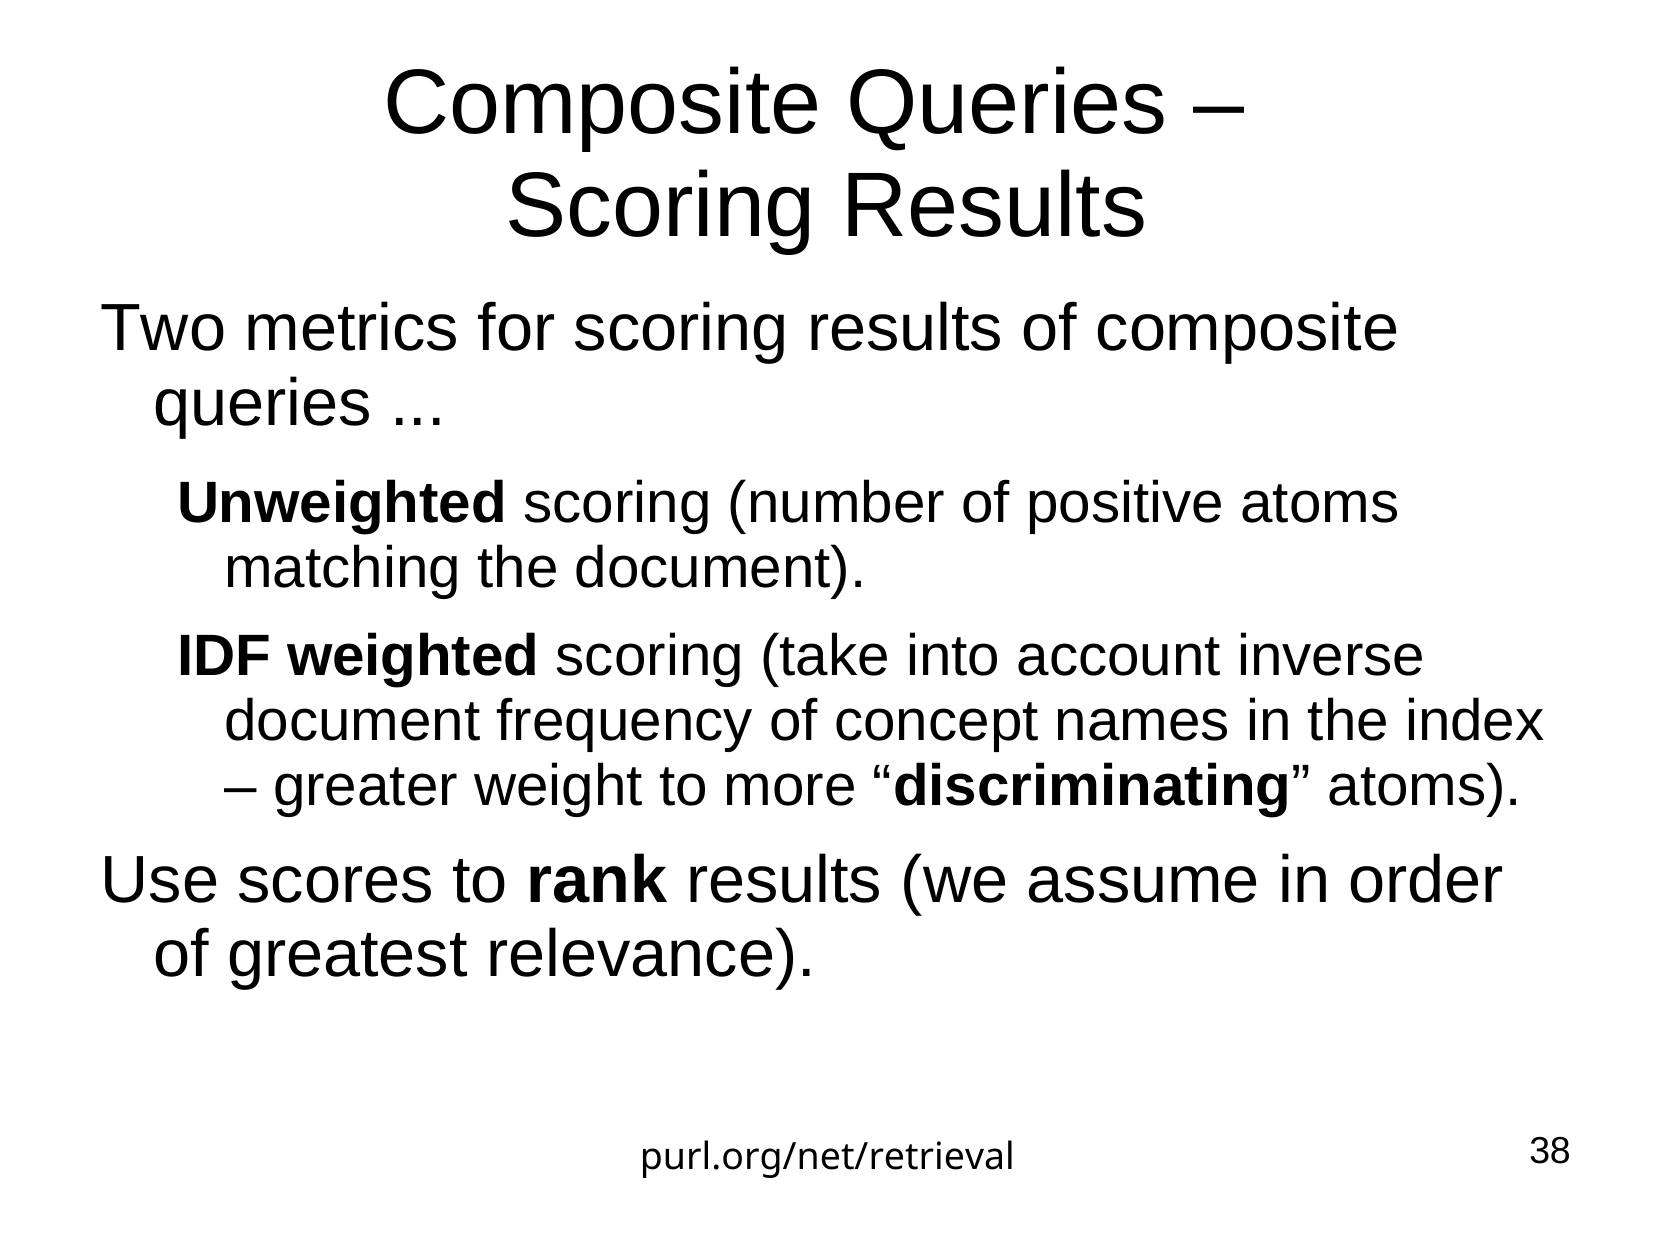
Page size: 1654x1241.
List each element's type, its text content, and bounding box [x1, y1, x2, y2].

title Composite Queries – Scoring Results [82, 49, 1571, 257]
list Two metrics for scoring results of composite queries ... Unweighted scoring (number of positive atoms matching the document). IDF weighted scoring (take into account inverse document frequency of concept names in the index – greater weight to more “discriminating” atoms). Use scores to rank results (we assume in order of greatest relevance). [82, 290, 1571, 1109]
